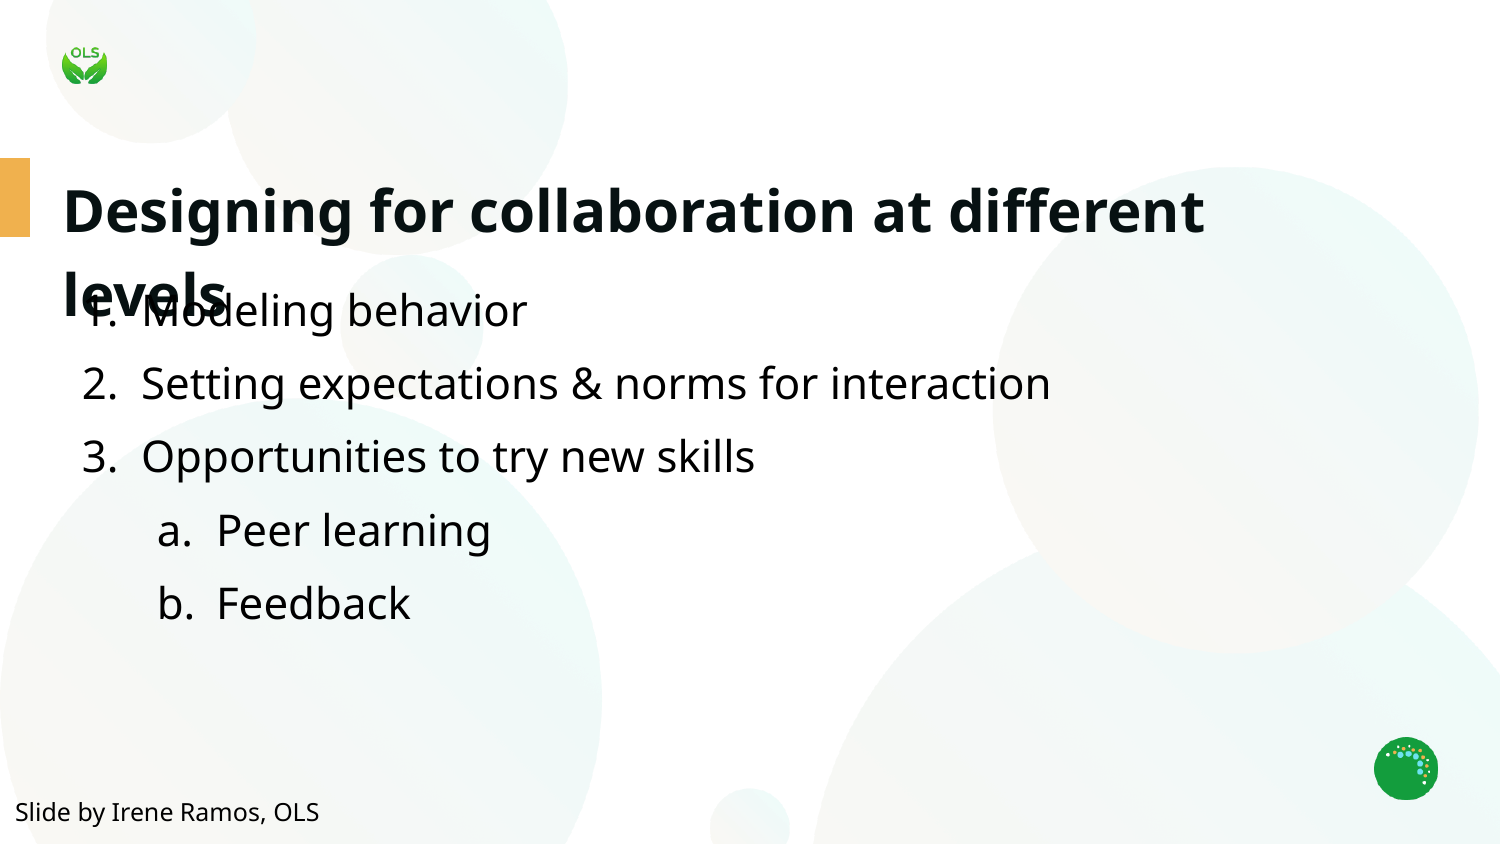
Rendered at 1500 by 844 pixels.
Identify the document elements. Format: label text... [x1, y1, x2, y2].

text_box Designing for collaboration at different levels [62, 160, 1384, 239]
picture [0, 0, 1500, 844]
text_box Slide by Irene Ramos, OLS [0, 781, 372, 842]
list Modeling behavior Setting expectations & norms for interaction Opportunities to try new skills Peer learning Feedback [51, 267, 1449, 708]
